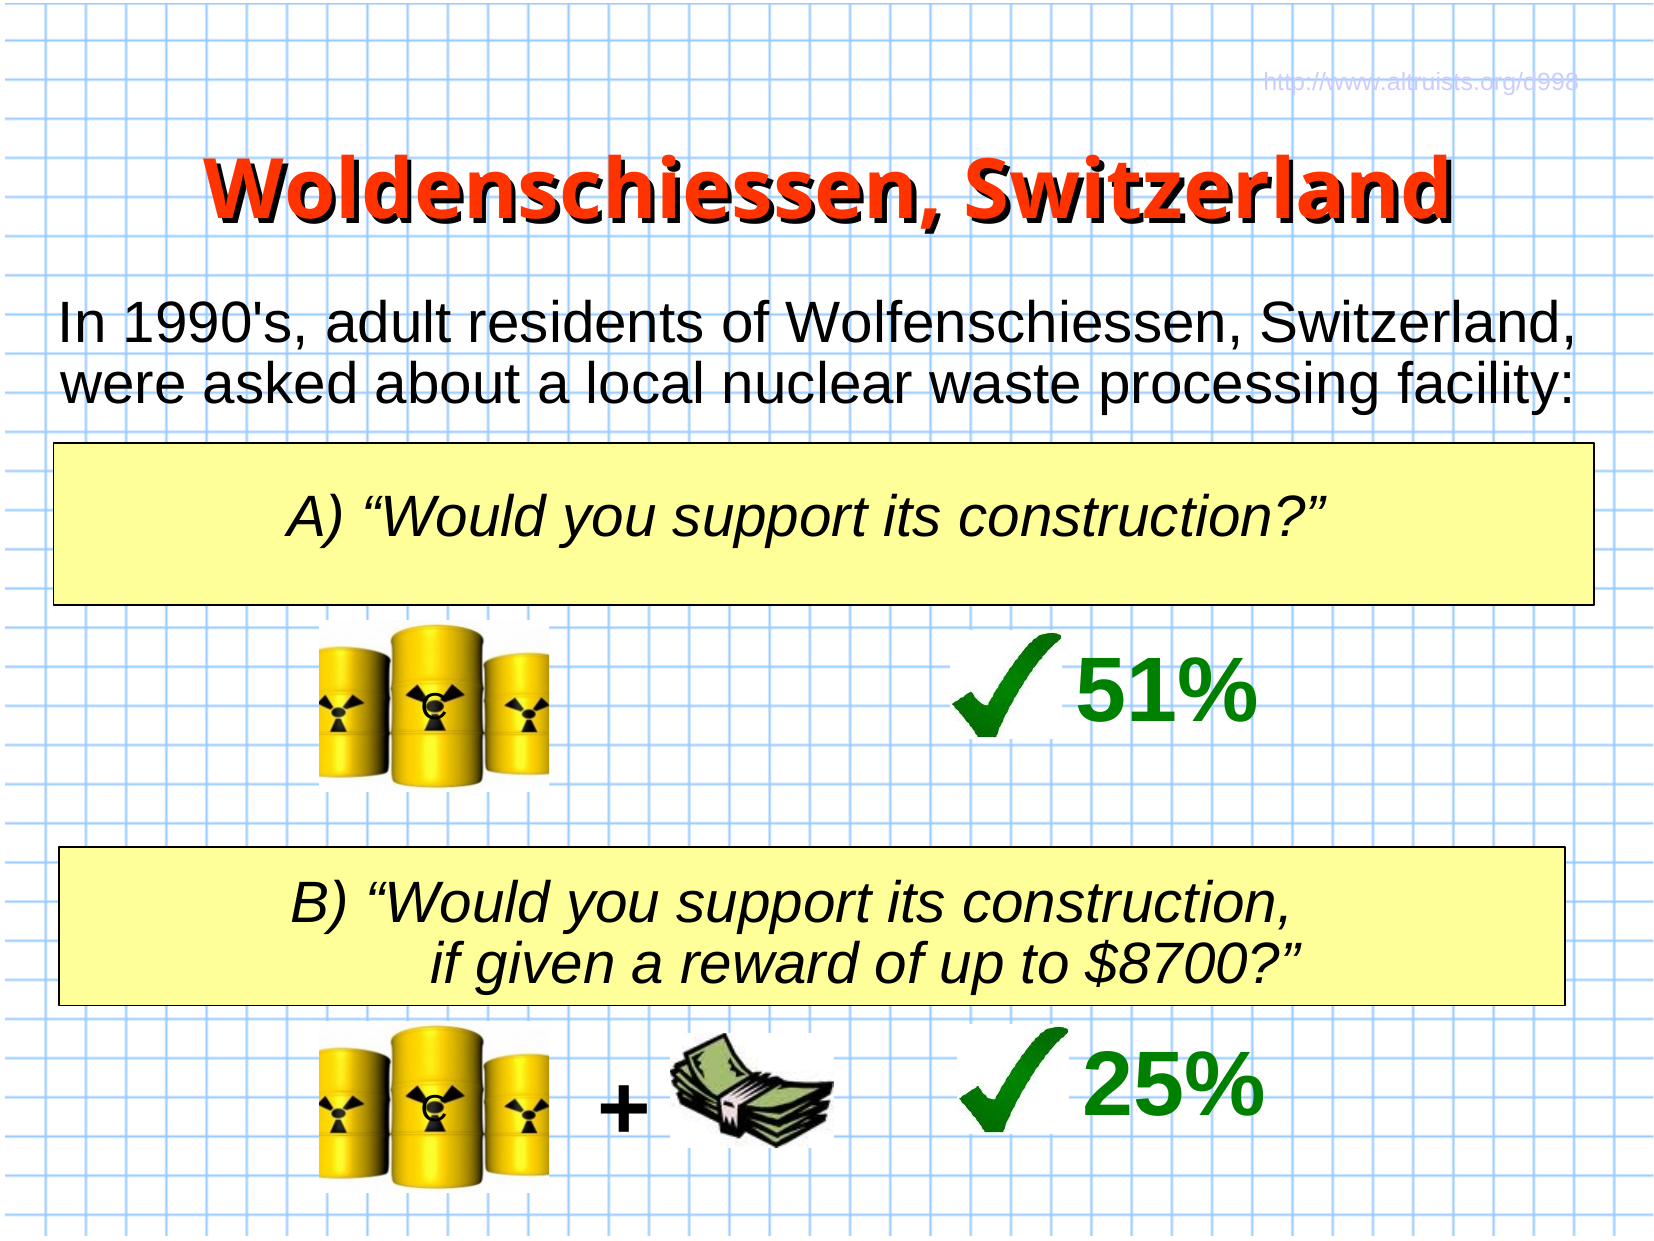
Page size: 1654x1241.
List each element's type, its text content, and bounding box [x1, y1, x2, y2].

picture [5, 3, 1654, 1236]
text_box [59, 846, 1566, 1006]
text_box A) “Would you support its construction?” [76, 472, 1554, 553]
text_box + [582, 1044, 668, 1162]
text_box C [319, 1021, 550, 1193]
text_box http://www.altruists.org/d998 [939, 59, 1595, 103]
text_box B) “Would you support its construction, if given a reward of up to $8700?” [88, 859, 1595, 1000]
text_box 25% [1068, 1020, 1340, 1138]
text_box Woldenschiessen, Switzerland [34, 59, 1624, 279]
text_box [53, 442, 1595, 606]
text_box In 1990's, adult residents of Wolfenschiessen, Switzerland, were asked about a local nuclear waste processing facility: [13, 279, 1625, 420]
text_box 51% [1061, 625, 1333, 743]
text_box C [319, 620, 550, 792]
